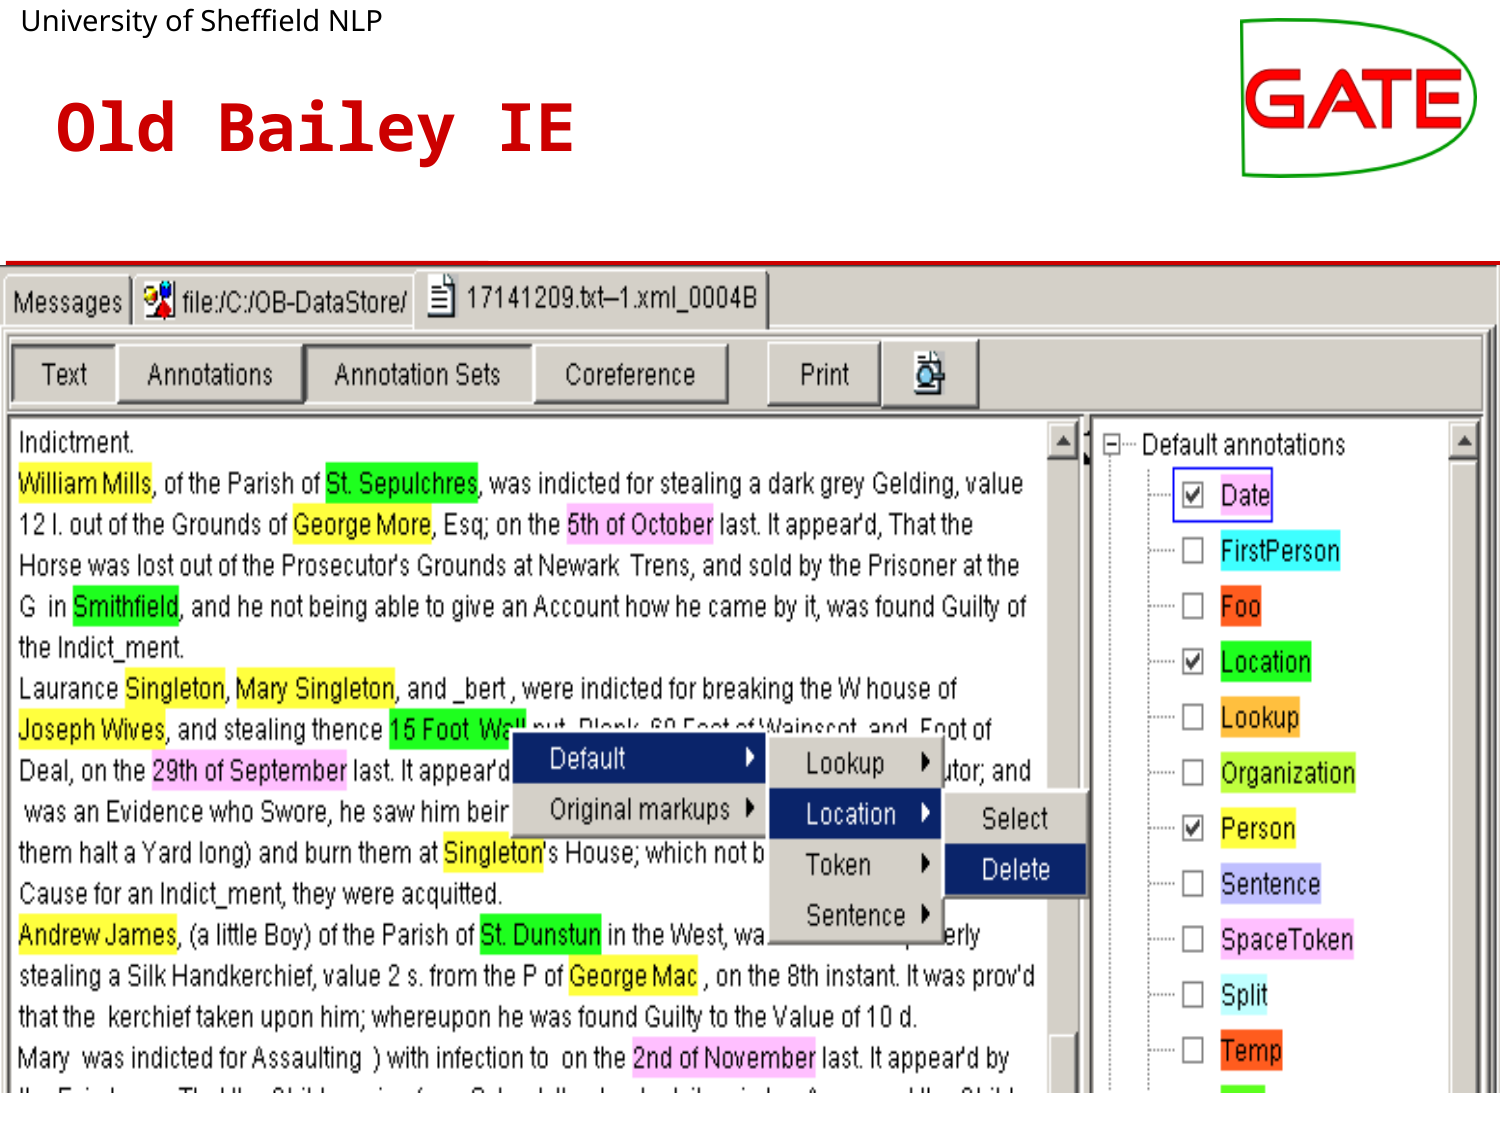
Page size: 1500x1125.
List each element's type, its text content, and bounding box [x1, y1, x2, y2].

title Old Bailey IE [56, 31, 1119, 225]
picture [1240, 18, 1477, 178]
picture [0, 265, 1500, 1093]
